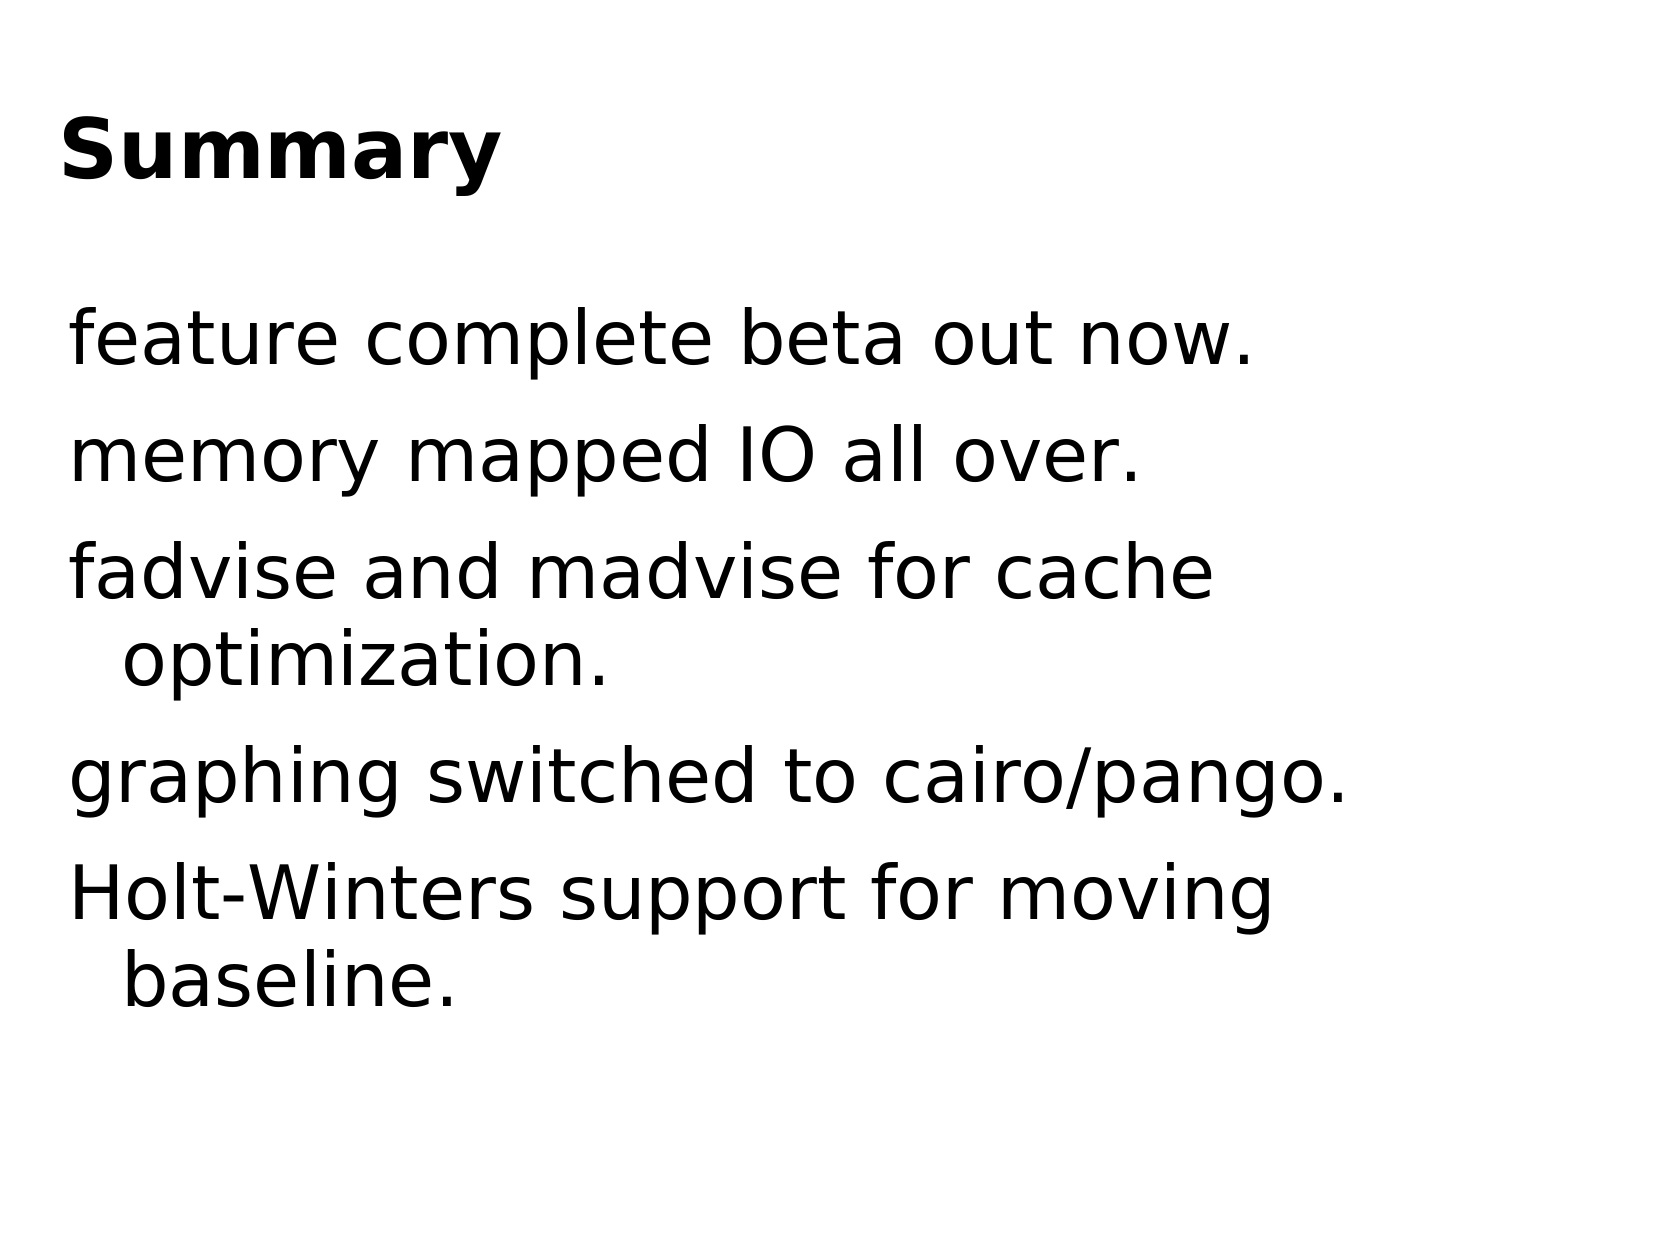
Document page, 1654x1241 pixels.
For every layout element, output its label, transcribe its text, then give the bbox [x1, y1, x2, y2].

list feature complete beta out now. memory mapped IO all over. fadvise and madvise for cache optimization. graphing switched to cairo/pango. Holt-Winters support for moving baseline. [50, 295, 1571, 1099]
title Summary [59, 75, 1607, 225]
